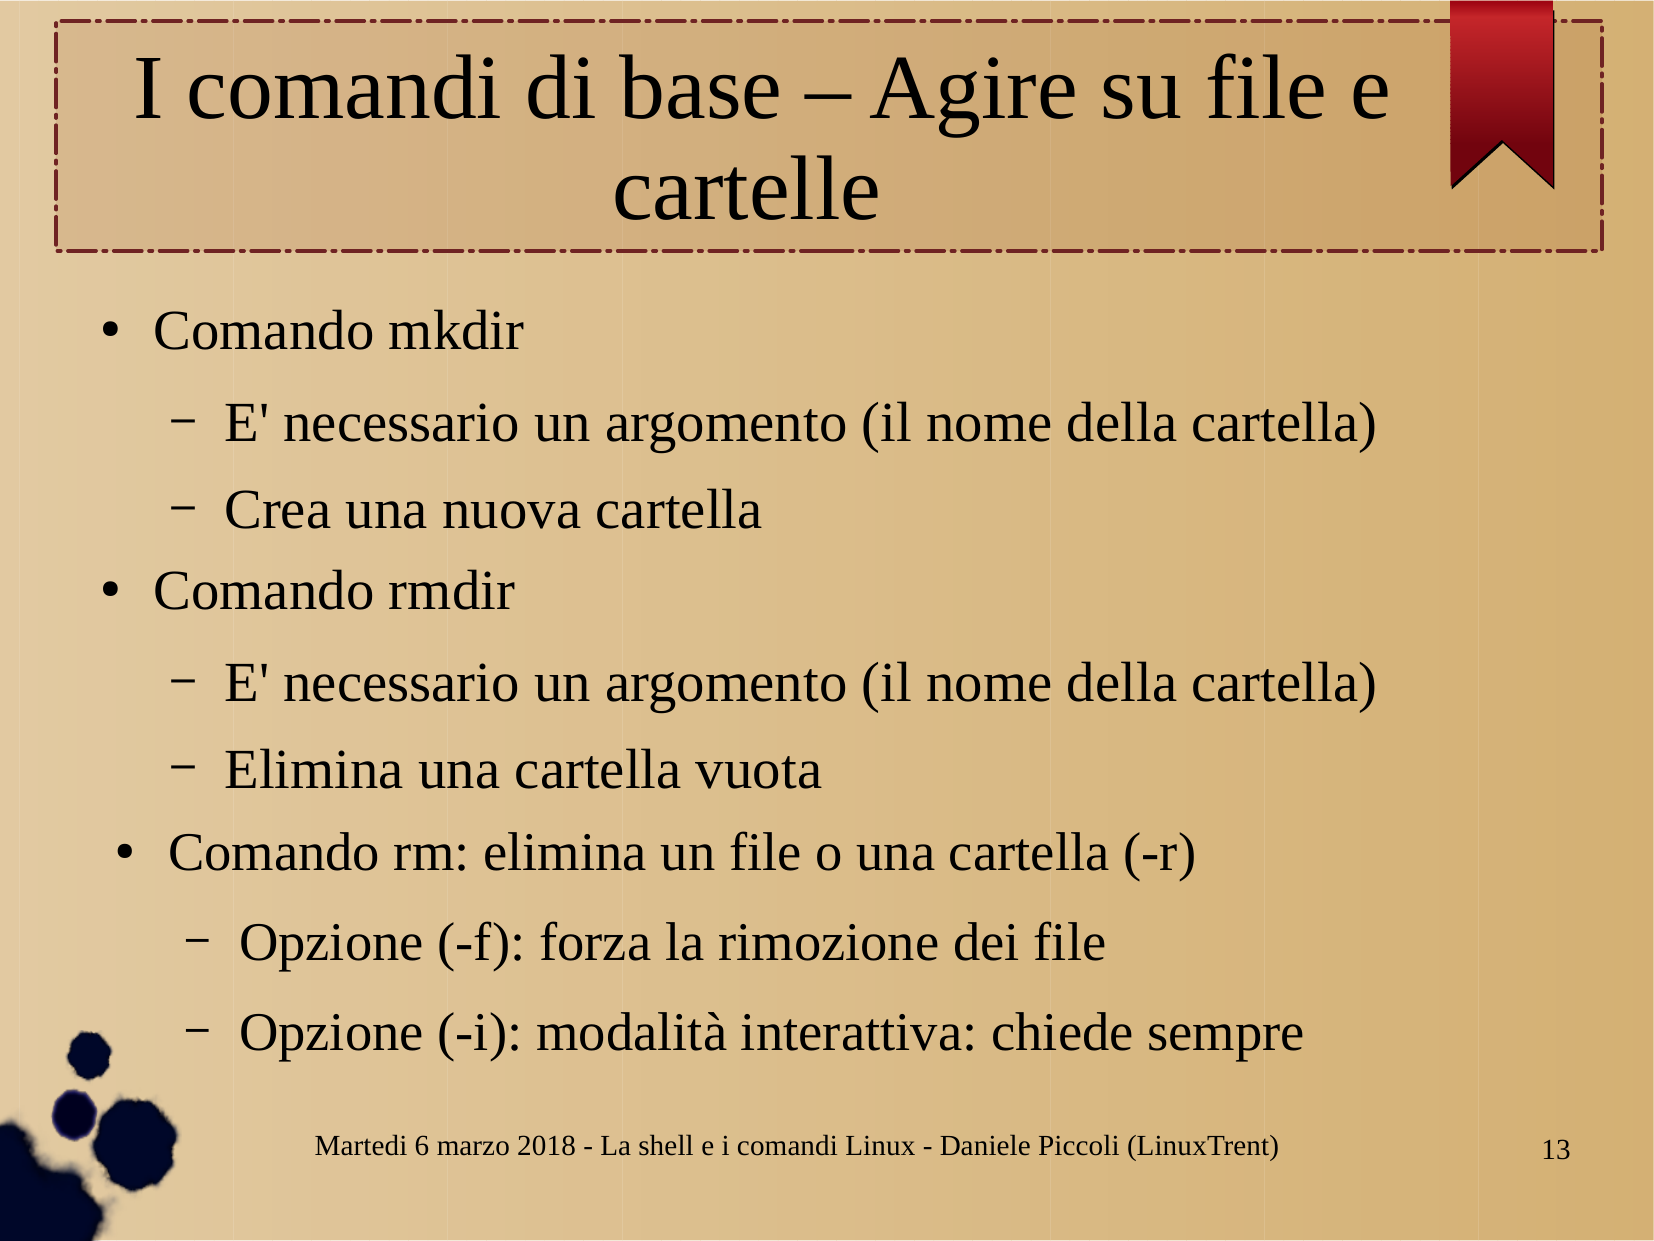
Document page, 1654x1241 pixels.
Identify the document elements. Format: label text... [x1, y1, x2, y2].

list Comando mkdir E' necessario un argomento (il nome della cartella) Crea una nuova cartella [82, 299, 1560, 556]
list Comando rmdir E' necessario un argomento (il nome della cartella) Elimina una cartella vuota [82, 559, 1560, 815]
title I comandi di base – Agire su file e cartelle [82, 36, 1412, 240]
text_box Comando rm: elimina un file o una cartella (-r) Opzione (-f): forza la rimozione dei file Opzione (-i): modalità interattiva: chiede sempre [82, 815, 1560, 1113]
